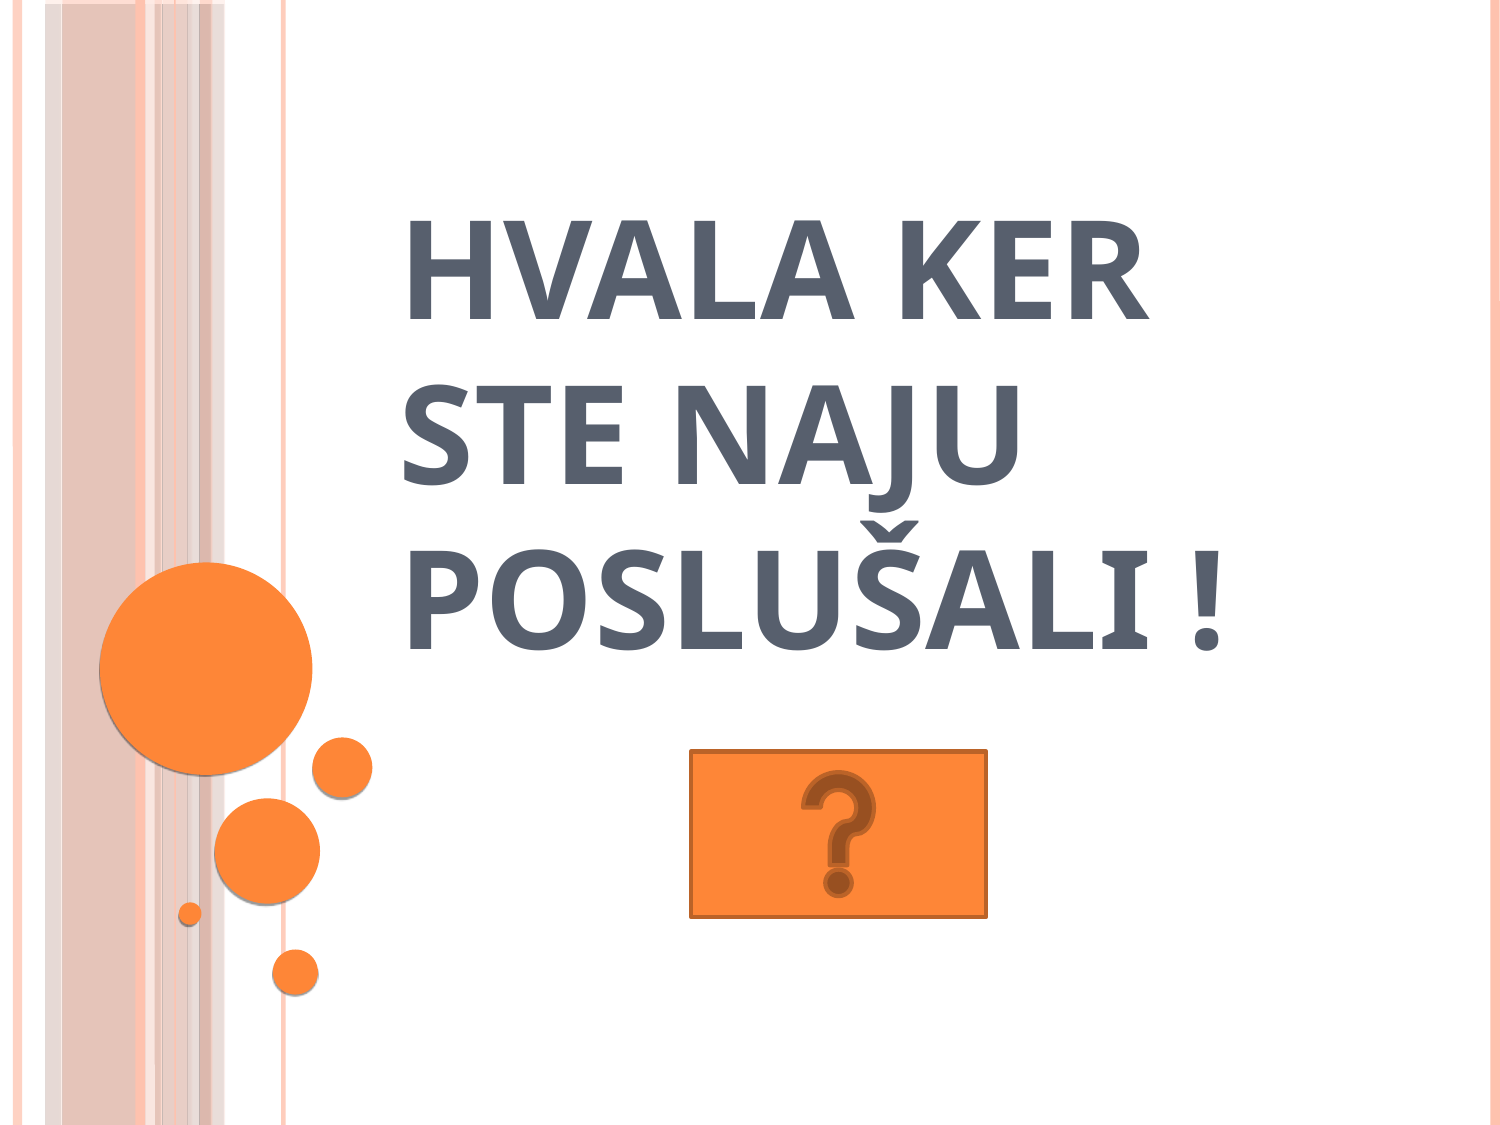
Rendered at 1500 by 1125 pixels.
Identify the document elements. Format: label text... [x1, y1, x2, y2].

title HVALA KER STE NAJU POSLUŠALI ! [383, 373, 1397, 685]
text_box [690, 751, 987, 917]
